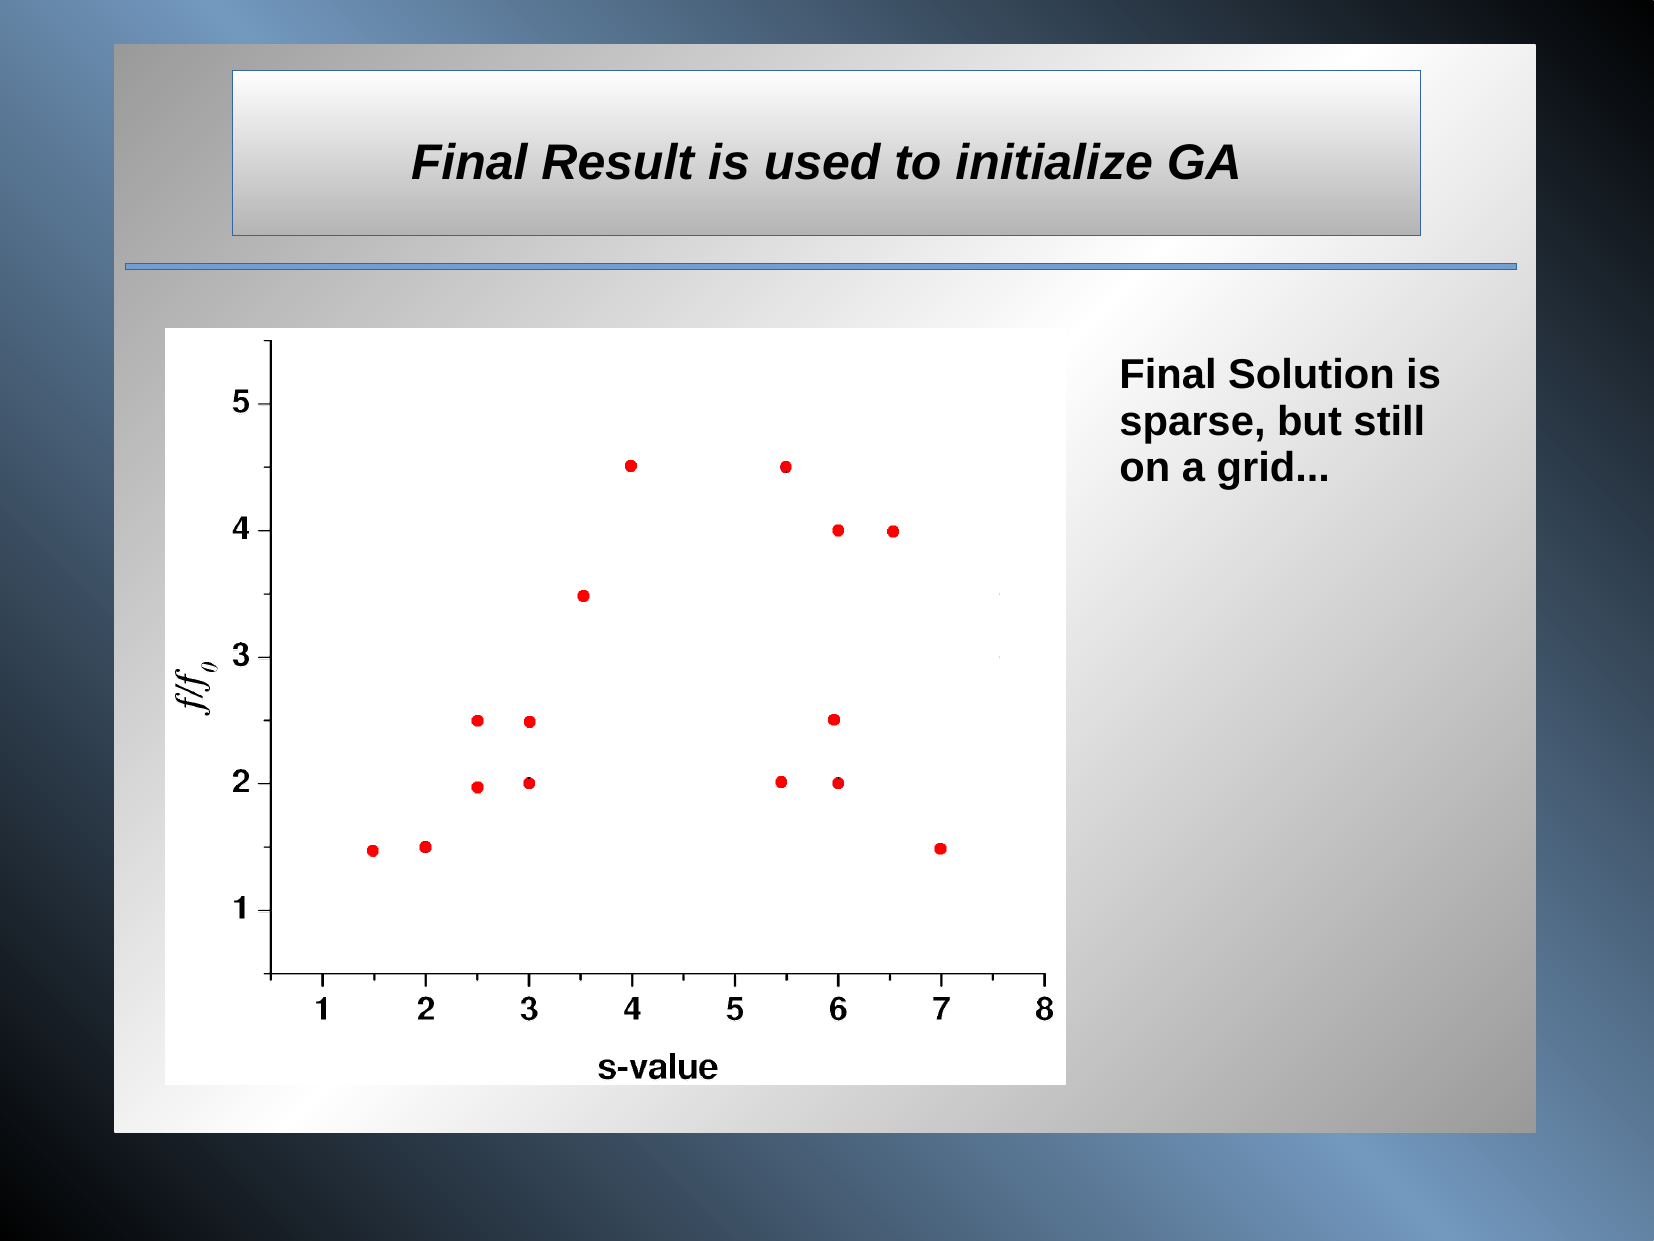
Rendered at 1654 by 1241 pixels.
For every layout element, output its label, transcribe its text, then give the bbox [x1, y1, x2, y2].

text_box Final Result is used to initialize GA [246, 127, 1407, 198]
text_box Final Solution is sparse, but still on a grid... [1067, 343, 1497, 1088]
picture [165, 328, 1066, 1085]
text_box [232, 70, 1421, 236]
text_box [125, 263, 1517, 270]
